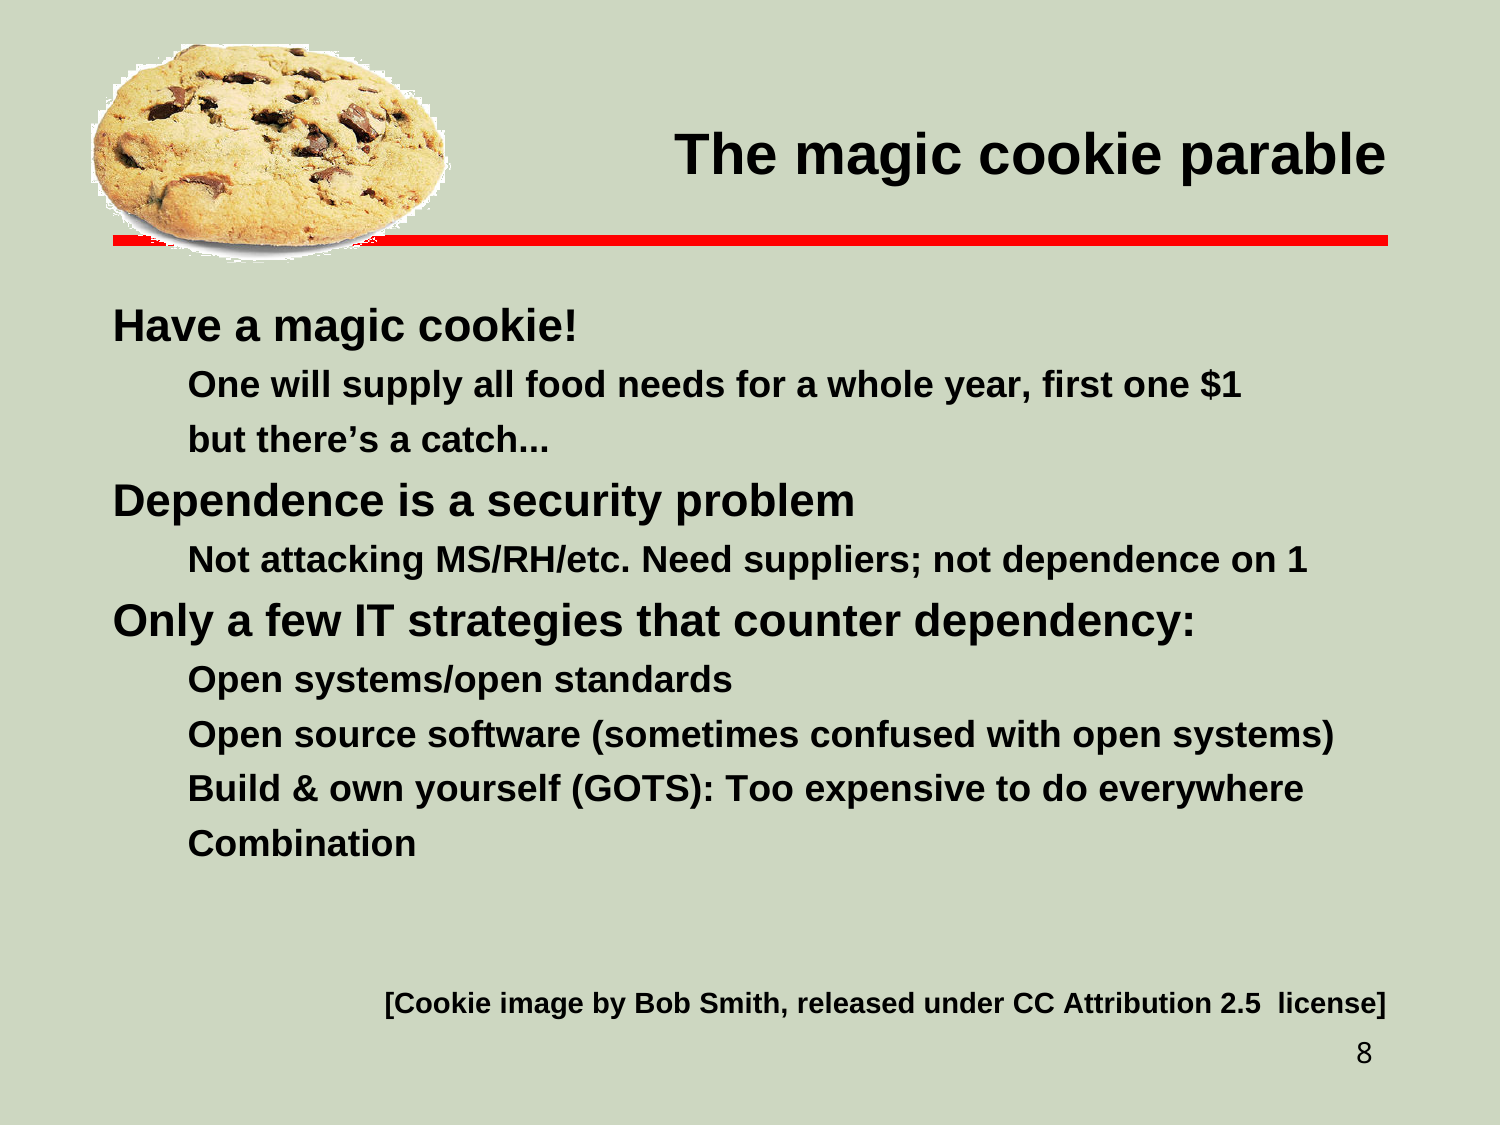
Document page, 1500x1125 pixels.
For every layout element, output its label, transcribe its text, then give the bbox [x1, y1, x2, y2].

title The magic cookie parable [451, 93, 1388, 217]
list Have a magic cookie! One will supply all food needs for a whole year, first one $1 but there’s a catch... Dependence is a security problem Not attacking MS/RH/etc. Need suppliers; not dependence on 1 Only a few IT strategies that counter dependency: Open systems/open standards Open source software (sometimes confused with open systems) Build & own yourself (GOTS): Too expensive to do everywhere Combination [Cookie image by Bob Smith, released under CC Attribution 2.5 license] [112, 299, 1388, 1021]
picture [75, 37, 451, 267]
